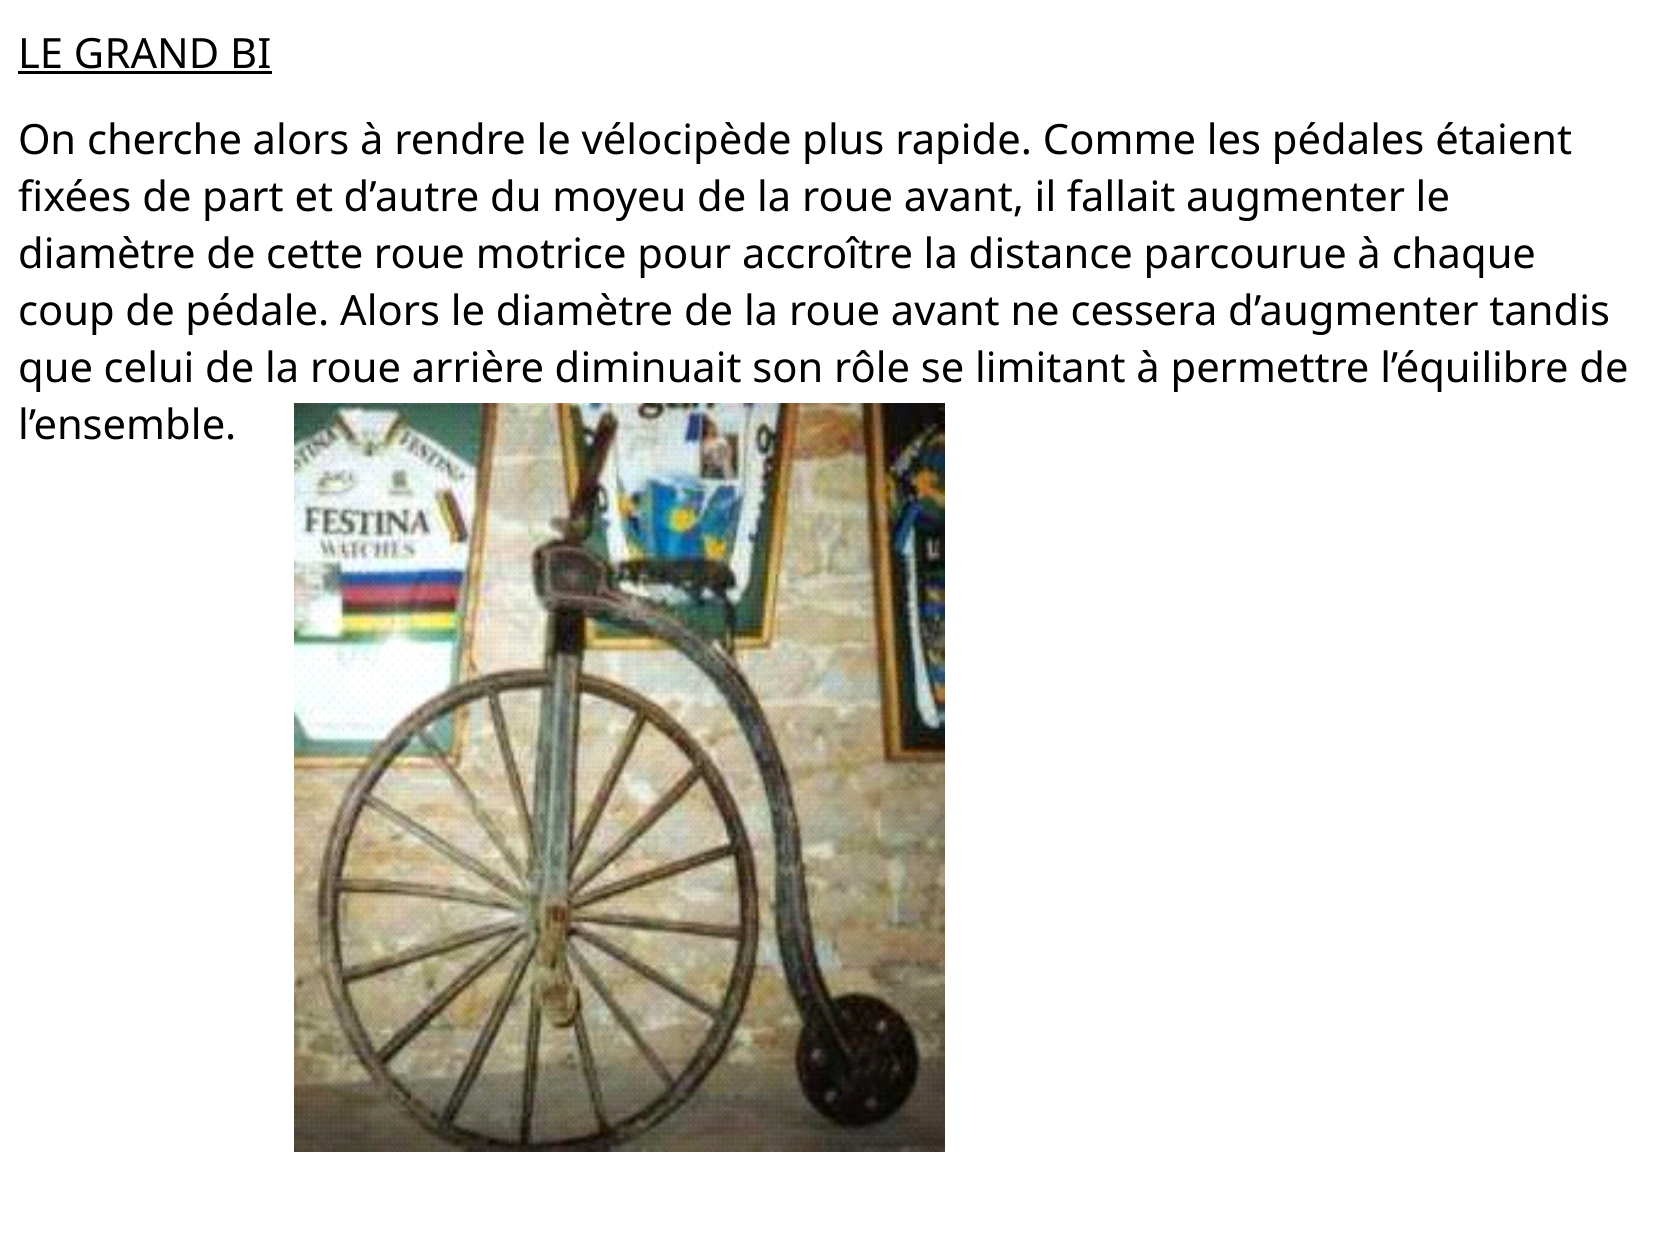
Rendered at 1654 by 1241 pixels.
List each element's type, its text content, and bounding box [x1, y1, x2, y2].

text_box LE GRAND BI On cherche alors à rendre le vélocipède plus rapide. Comme les pédales étaient fixées de part et d’autre du moyeu de la roue avant, il fallait augmenter le diamètre de cette roue motrice pour accroître la distance parcourue à chaque coup de pédale. Alors le diamètre de la roue avant ne cessera d’augmenter tandis que celui de la roue arrière diminuait son rôle se limitant à permettre l’équilibre de l’ensemble. [3, 15, 1654, 414]
picture [294, 403, 945, 1152]
